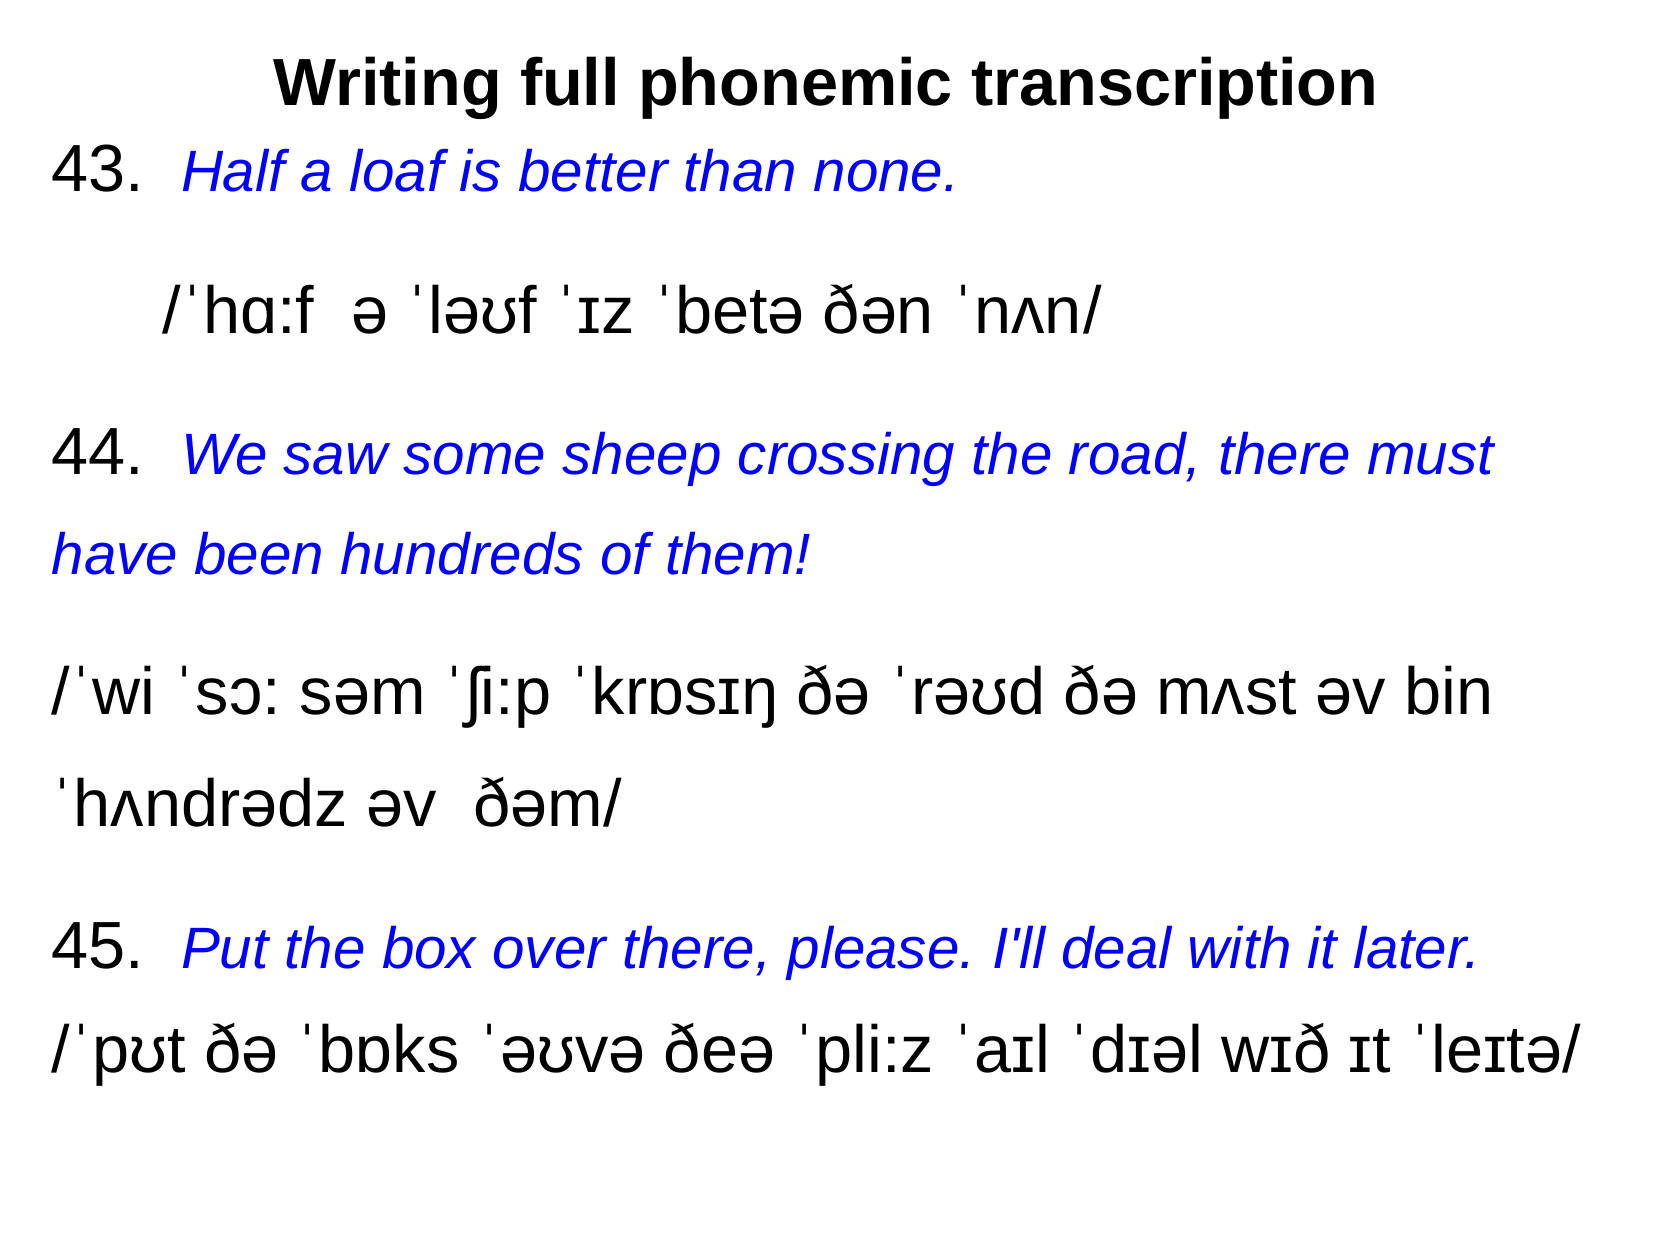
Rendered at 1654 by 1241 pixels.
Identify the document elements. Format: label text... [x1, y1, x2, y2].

list 43. Half a loaf is better than none. /ˈhɑ:f ə ˈləʊf ˈɪz ˈbetə ðən ˈnʌn/ 44. We saw some sheep crossing the road, there must have been hundreds of them! /ˈwi ˈsɔ: səm ˈʃi:p ˈkrɒsɪŋ ðə ˈrəʊd ðə mʌst əv bin ˈhʌndrədz əv ðəm/ 45. Put the box over there, please. I'll deal with it later. /ˈpʊt ðə ˈbɒks ˈəʊvə ðeə ˈpli:z ˈaɪl ˈdɪəl wɪð ɪt ˈleɪtə/ [51, 131, 1595, 1190]
title Writing full phonemic transcription [82, 0, 1571, 131]
